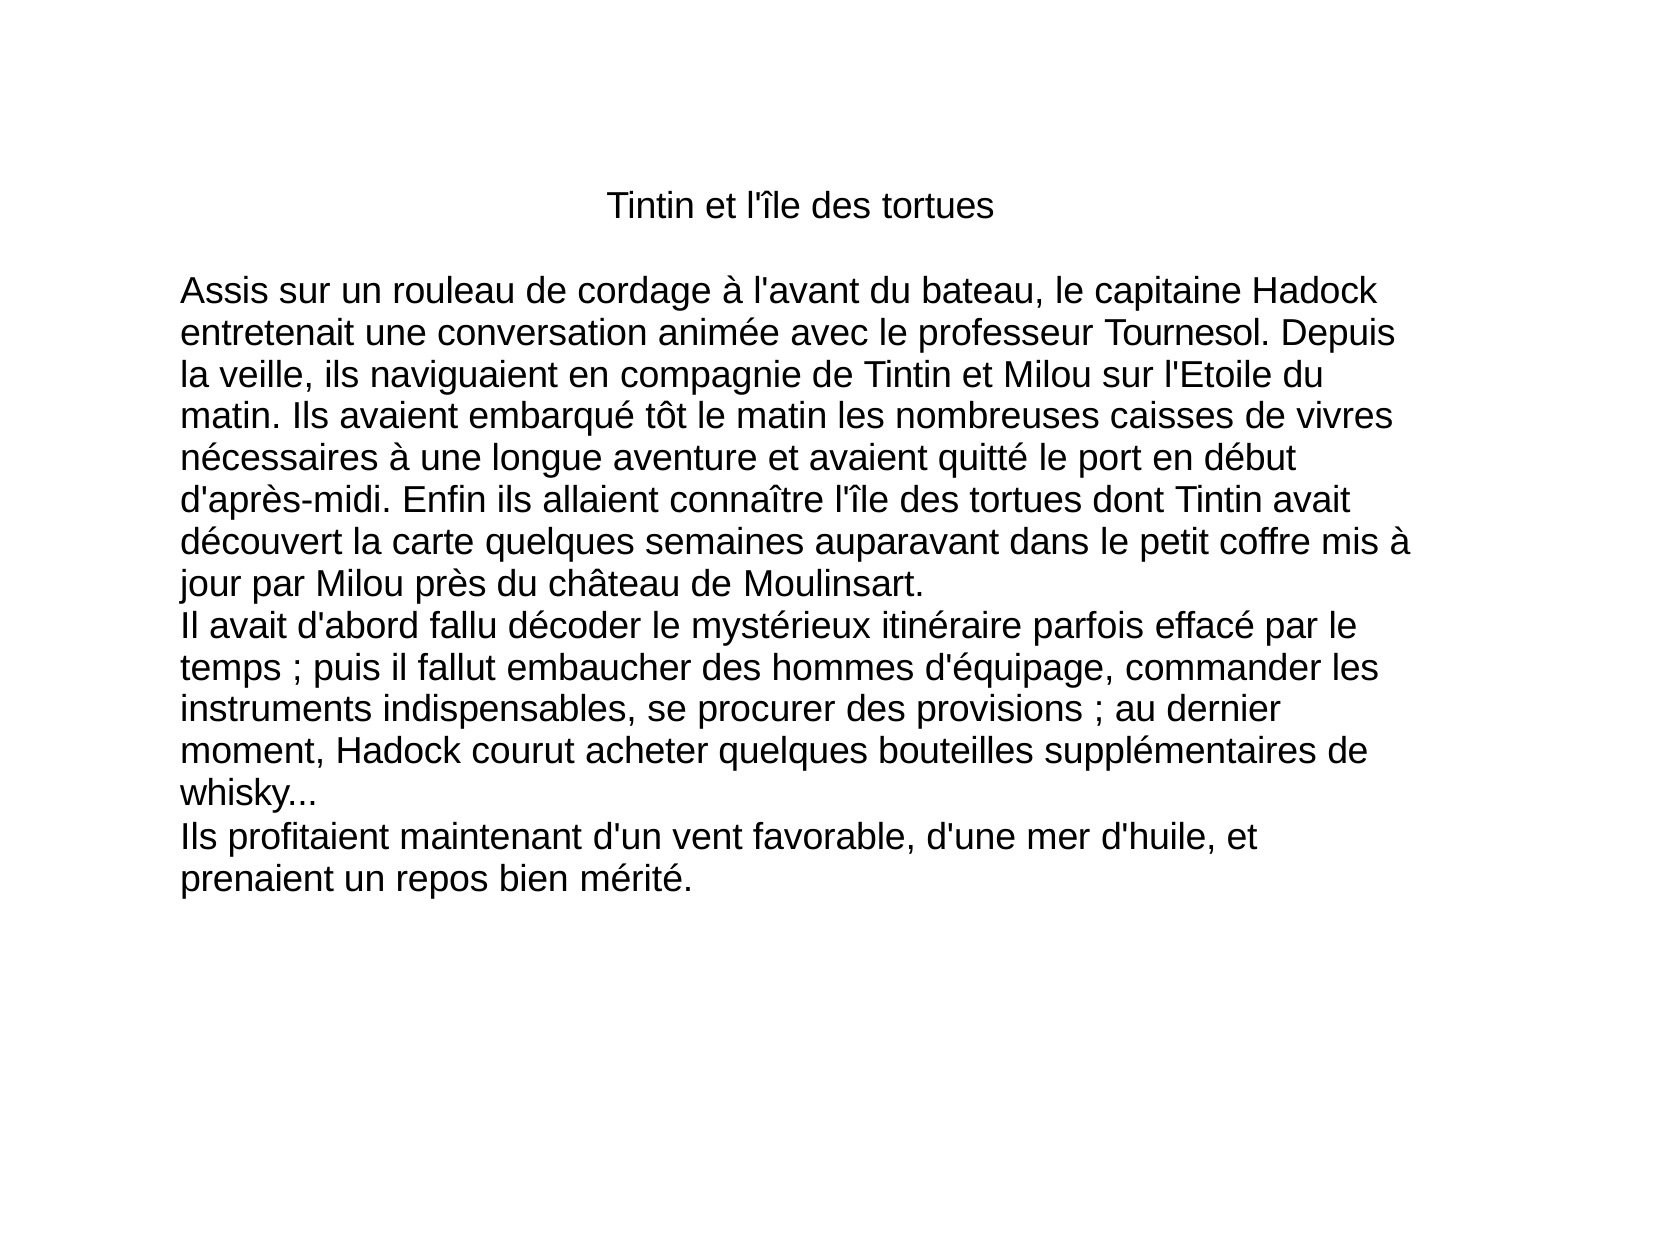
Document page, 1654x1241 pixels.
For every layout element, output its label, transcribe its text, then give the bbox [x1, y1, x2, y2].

text_box Tintin et l'île des tortues Assis sur un rouleau de cordage à l'avant du bateau, le capitaine Hadock entretenait une conversation animée avec le professeur Tournesol. Depuis la veille, ils naviguaient en compagnie de Tintin et Milou sur l'Etoile du matin. Ils avaient embarqué tôt le matin les nombreuses caisses de vivres nécessaires à une longue aventure et avaient quitté le port en début d'après-midi. Enfin ils allaient connaître l'île des tortues dont Tintin avait découvert la carte quelques semaines auparavant dans le petit coffre mis à jour par Milou près du château de Moulinsart. Il avait d'abord fallu décoder le mystérieux itinéraire parfois effacé par le temps ; puis il fallut embaucher des hommes d'équipage, commander les instruments indispensables, se procurer des provisions ; au dernier moment, Hadock courut acheter quelques bouteilles supplémentaires de whisky... Ils profitaient maintenant d'un vent favorable, d'une mer d'huile, et prenaient un repos bien mérité. [178, 179, 1425, 901]
